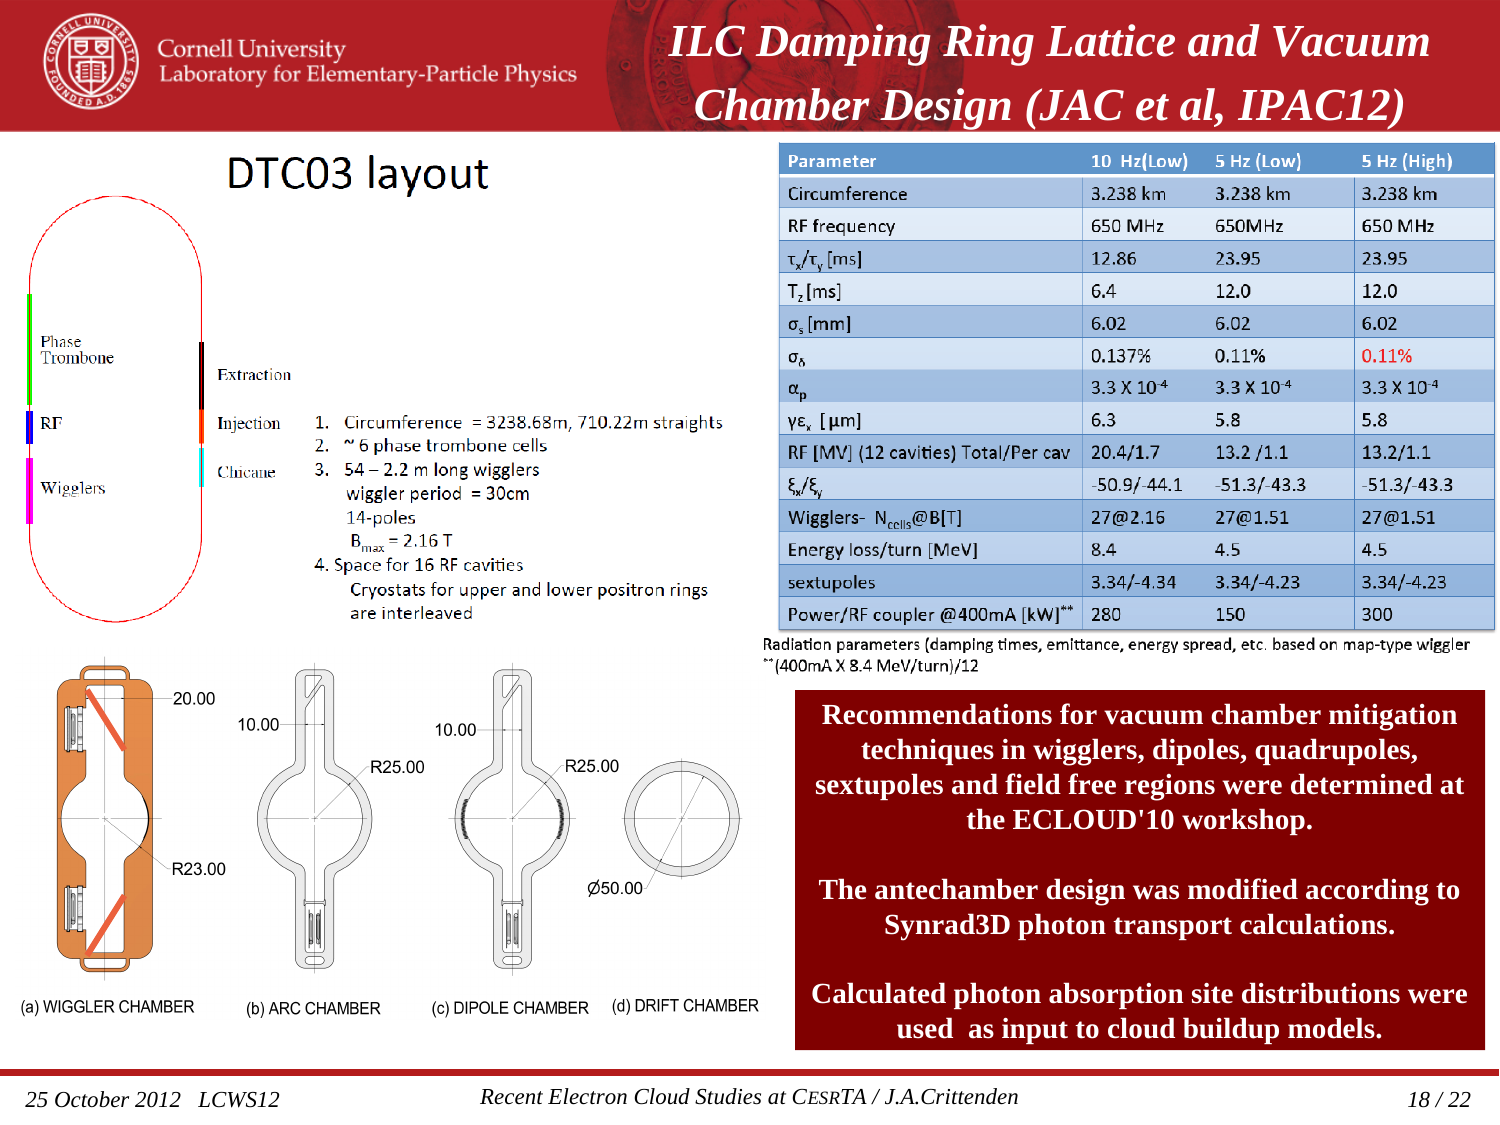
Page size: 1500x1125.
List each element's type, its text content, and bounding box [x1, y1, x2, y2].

title ILC Damping Ring Lattice and Vacuum Chamber Design (JAC et al, IPAC12) [600, 0, 1500, 132]
text_box Recommendations for vacuum chamber mitigation techniques in wigglers, dipoles, quadrupoles, sextupoles and field free regions were determined at the ECLOUD'10 workshop. The antechamber design was modified according to Synrad3D photon transport calculations. Calculated photon absorption site distributions were used as input to cloud buildup models. [795, 690, 1486, 1051]
picture [0, 0, 600, 132]
picture [0, 140, 1500, 1021]
